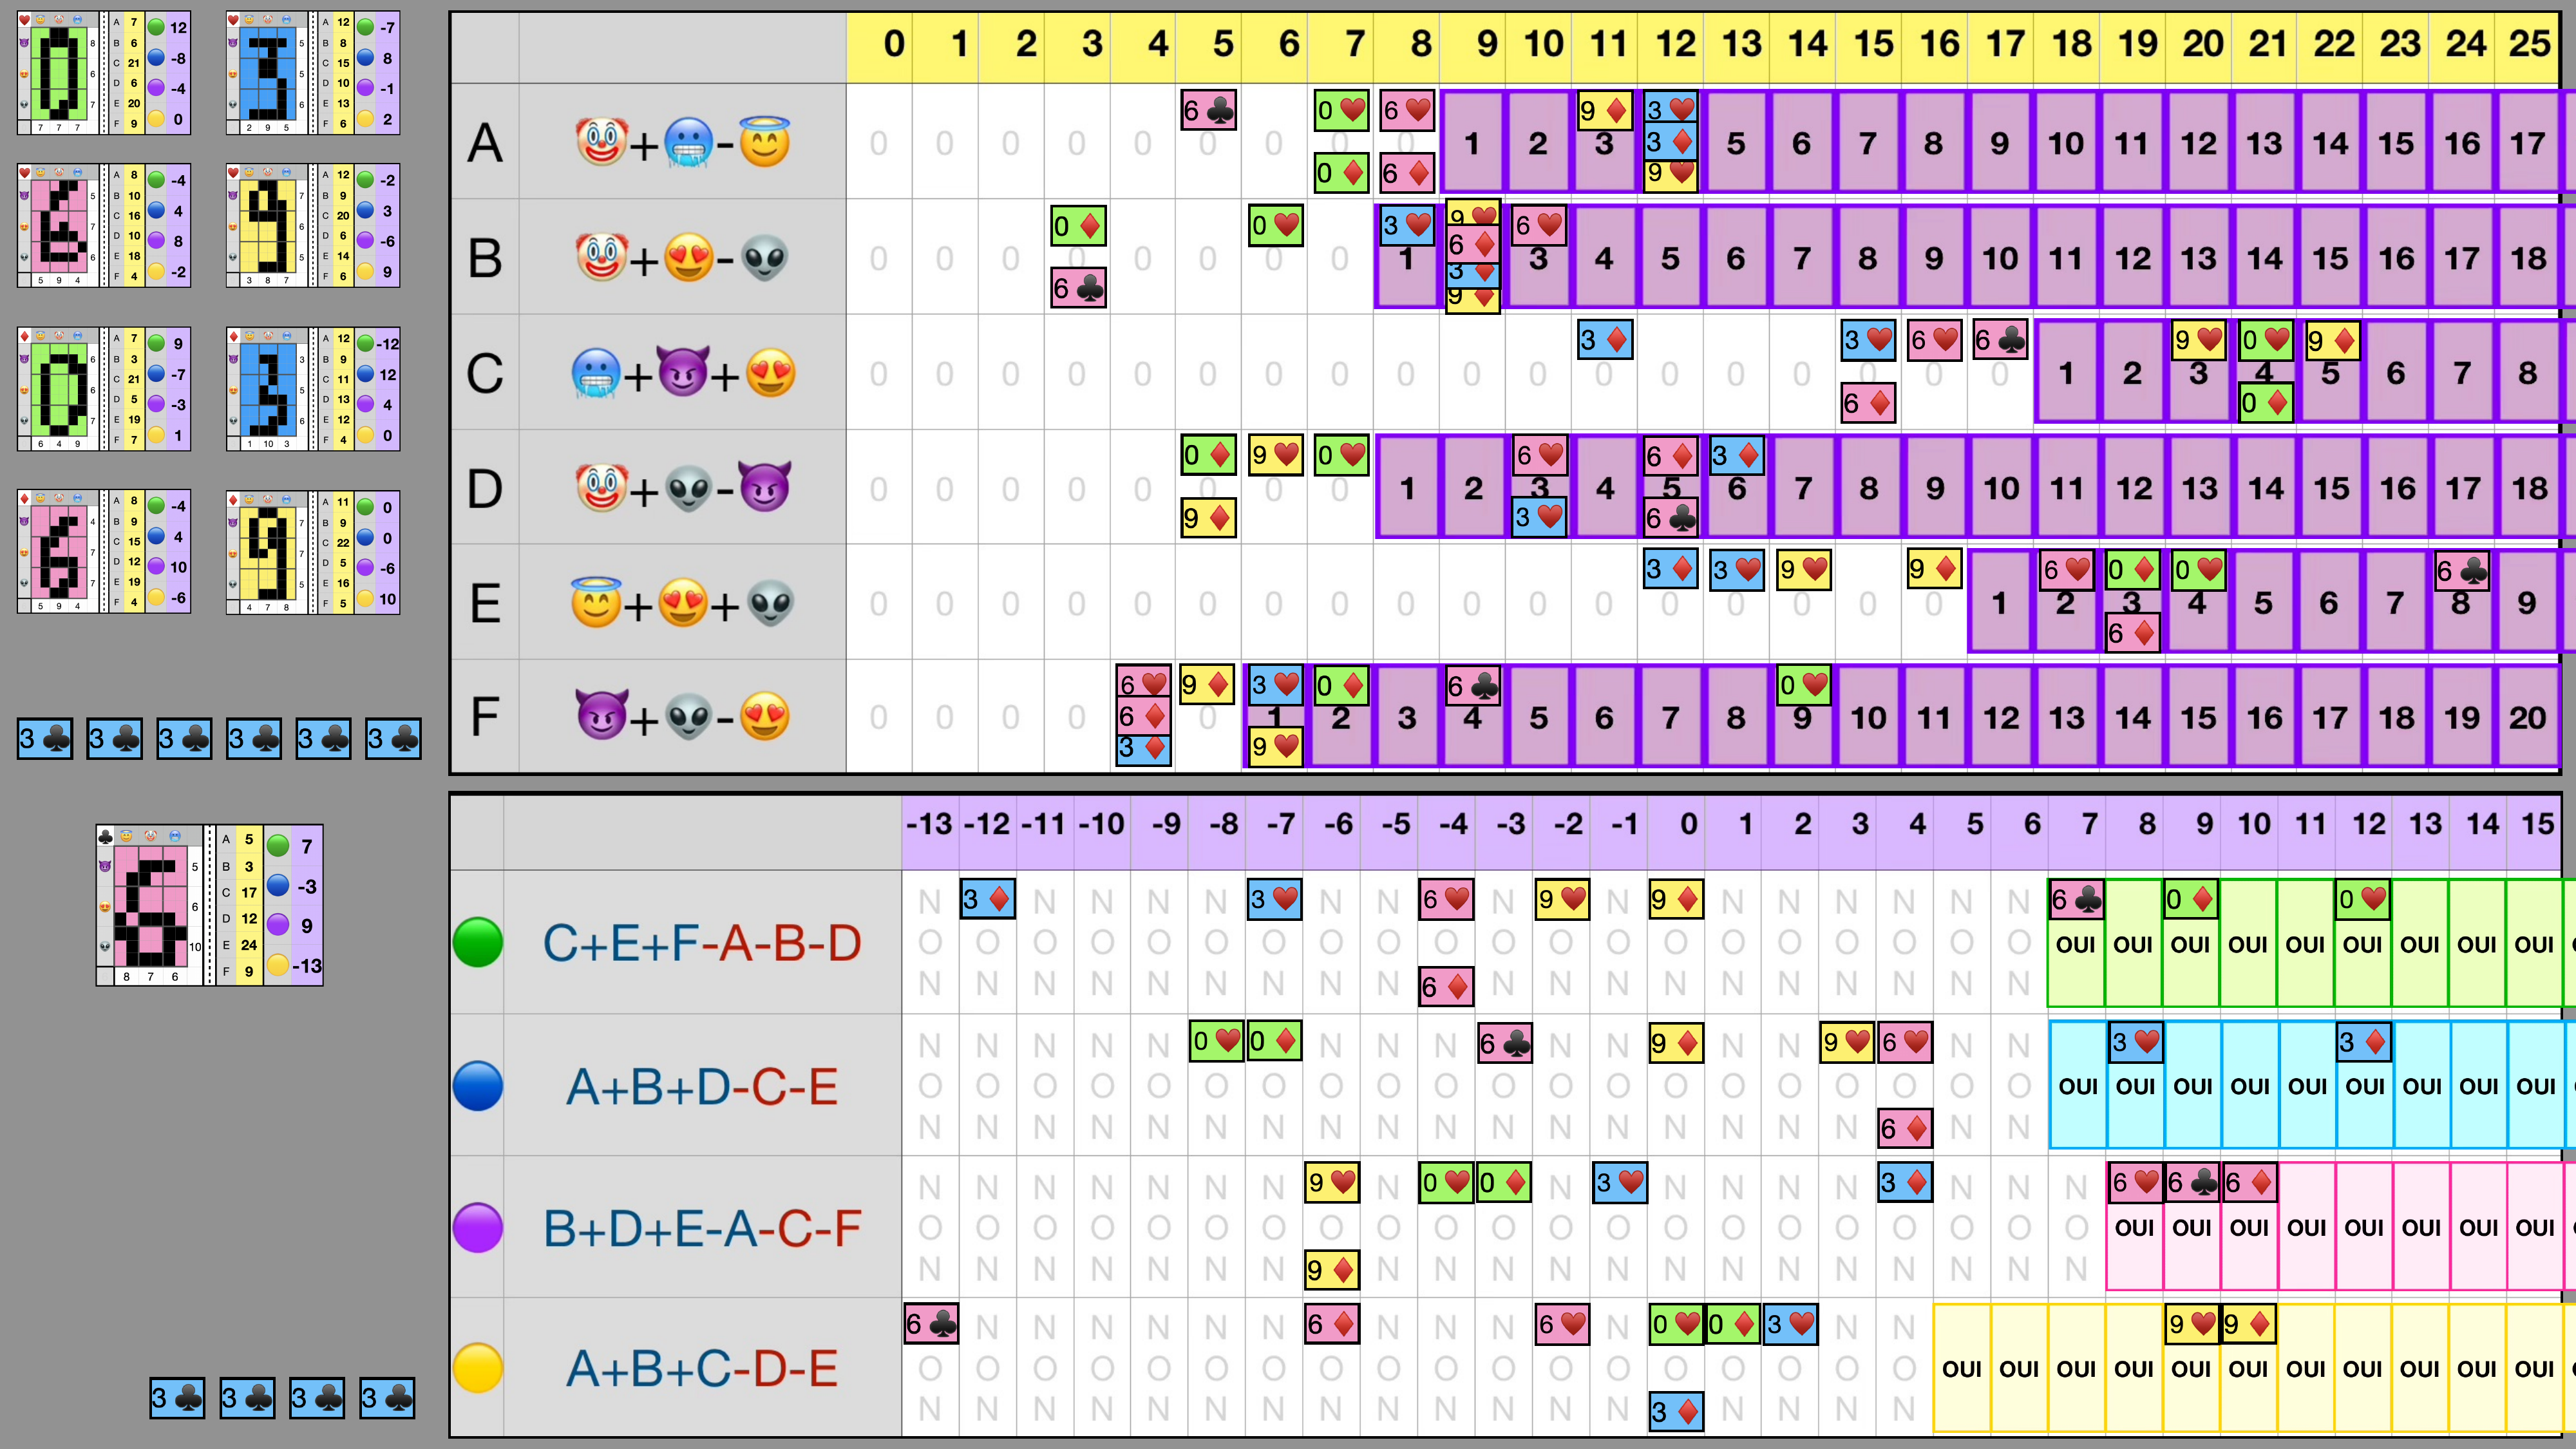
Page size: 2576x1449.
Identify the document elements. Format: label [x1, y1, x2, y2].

text_box [296, 719, 351, 759]
text_box [18, 719, 72, 759]
text_box [150, 1378, 205, 1418]
text_box [226, 327, 401, 451]
text_box [227, 719, 281, 759]
text_box [360, 1378, 415, 1418]
text_box [88, 719, 142, 759]
text_box [449, 11, 2576, 775]
text_box [220, 1378, 274, 1418]
text_box [17, 10, 191, 135]
text_box [17, 163, 191, 288]
text_box [225, 490, 401, 615]
text_box [449, 792, 2576, 1438]
text_box [290, 1378, 345, 1418]
text_box [366, 719, 421, 759]
text_box [225, 10, 401, 135]
text_box [17, 489, 191, 614]
text_box [17, 327, 191, 451]
text_box [95, 824, 324, 987]
text_box [225, 163, 401, 288]
text_box [157, 719, 212, 759]
